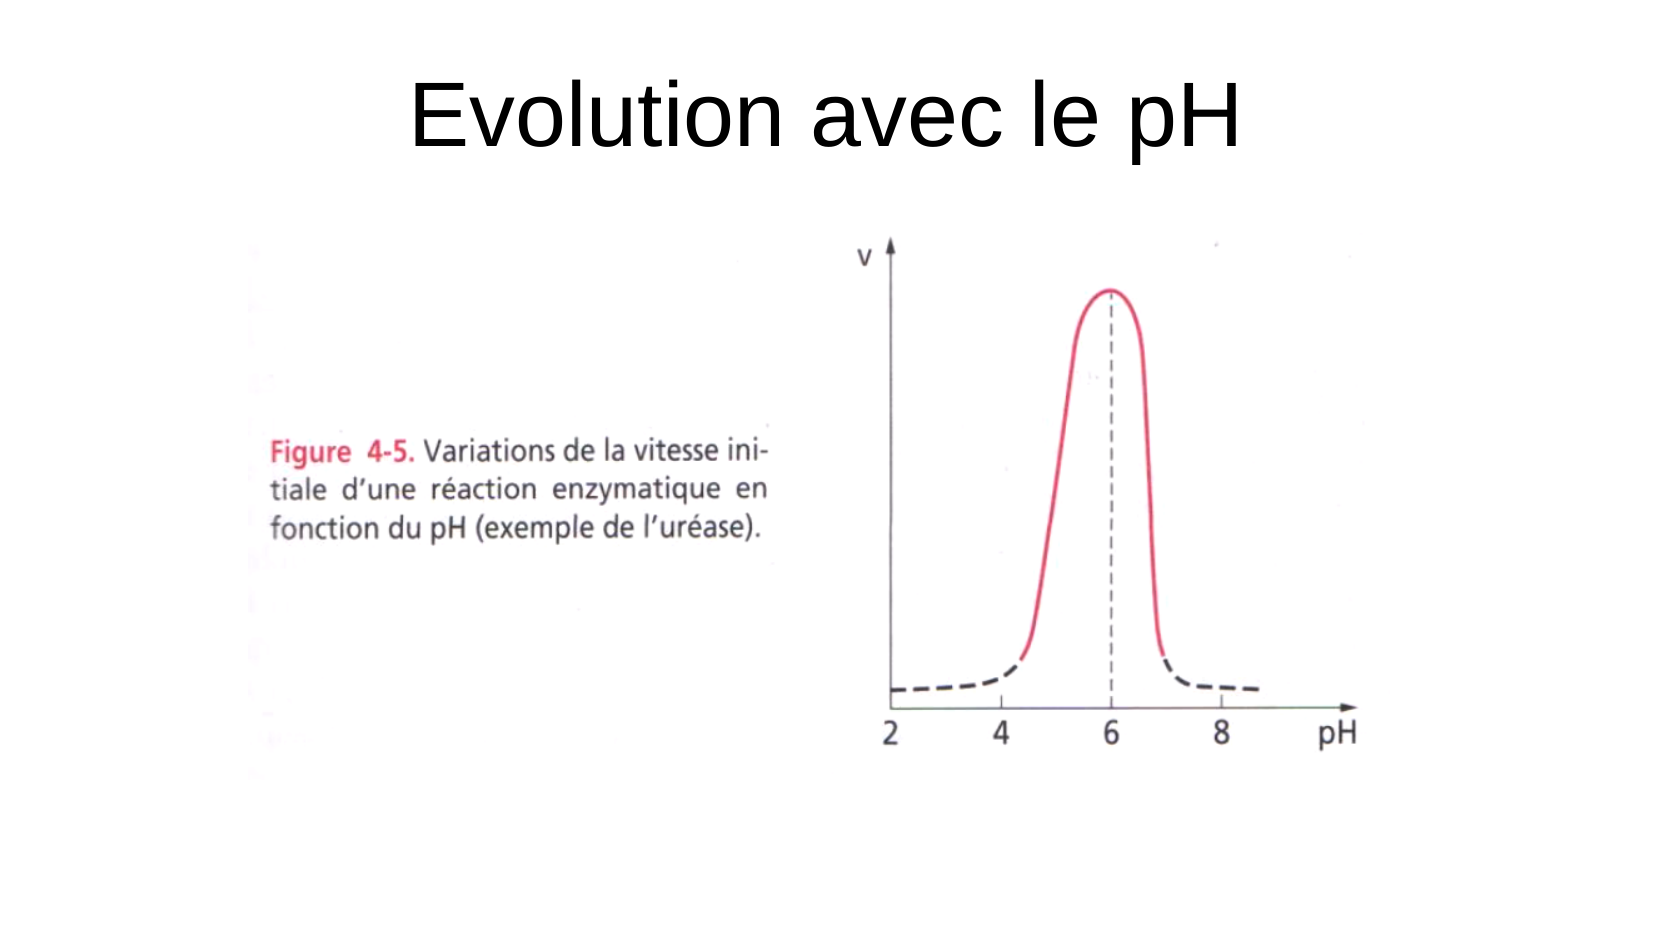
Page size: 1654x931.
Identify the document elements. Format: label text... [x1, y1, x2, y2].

picture [248, 222, 1400, 780]
title Evolution avec le pH [82, 37, 1571, 193]
